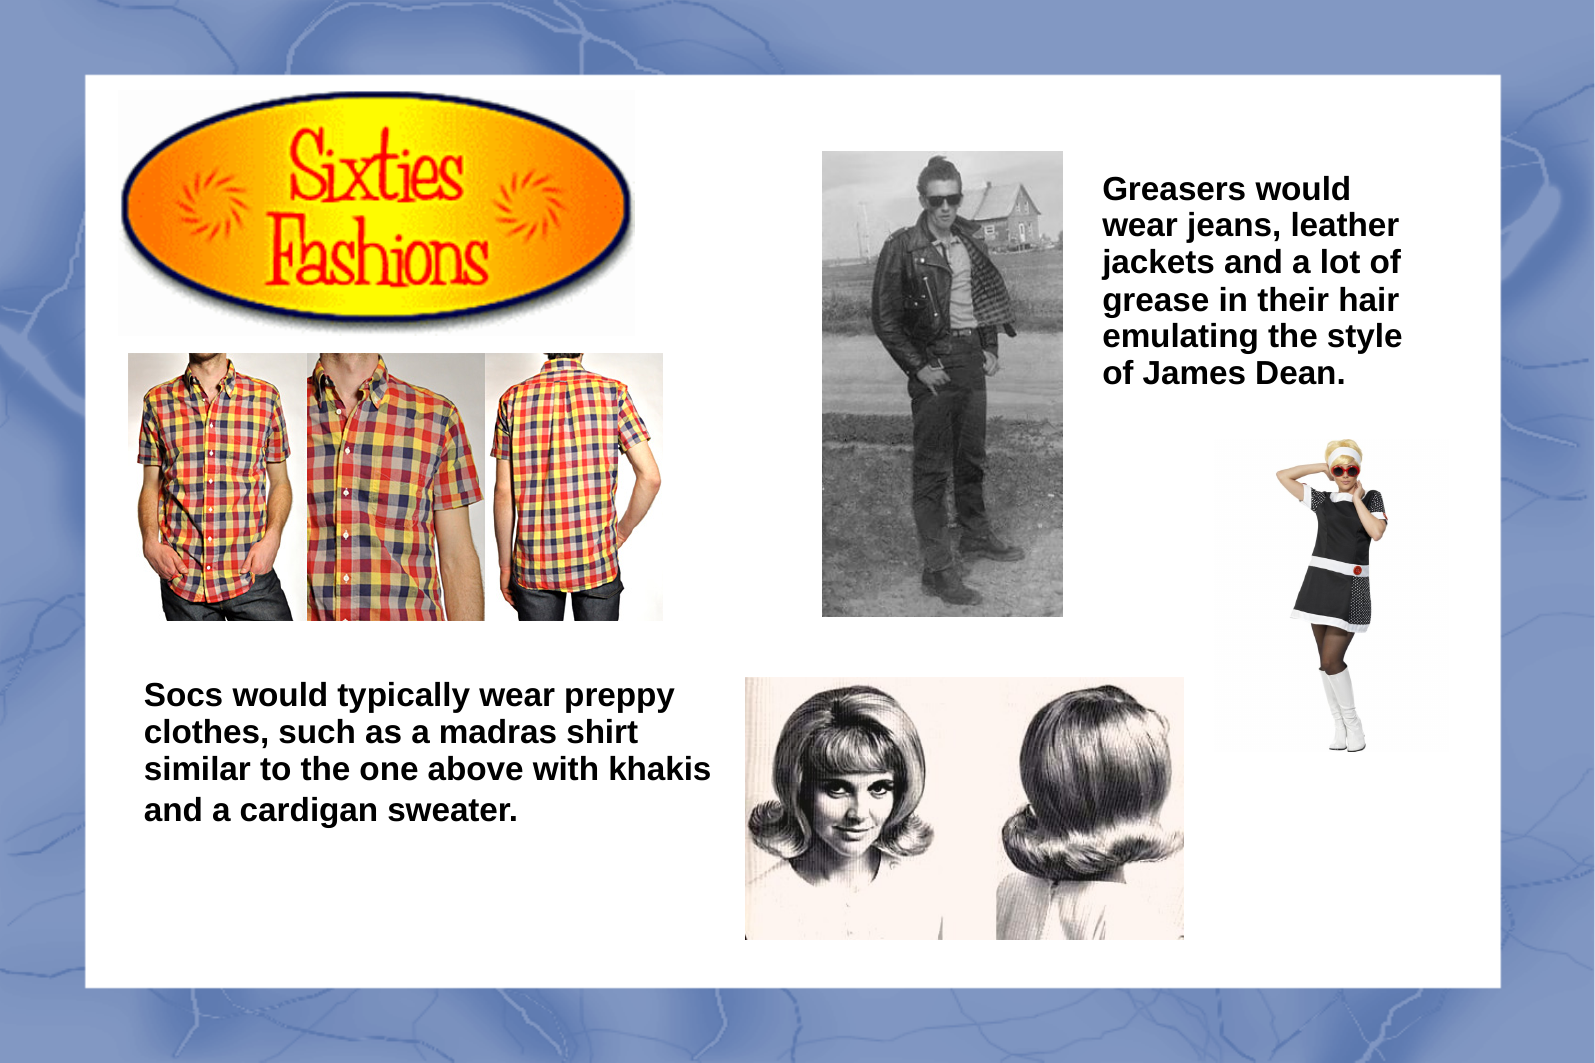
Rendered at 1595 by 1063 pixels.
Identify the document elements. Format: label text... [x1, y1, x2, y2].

picture [0, 0, 1595, 1063]
text_box Socs would typically wear preppy clothes, such as a madras shirt similar to the one above with khakis and a cardigan sweater. [129, 668, 746, 842]
text_box Greasers would wear jeans, leather jackets and a lot of grease in their hair emulating the style of James Dean. [1087, 162, 1428, 407]
